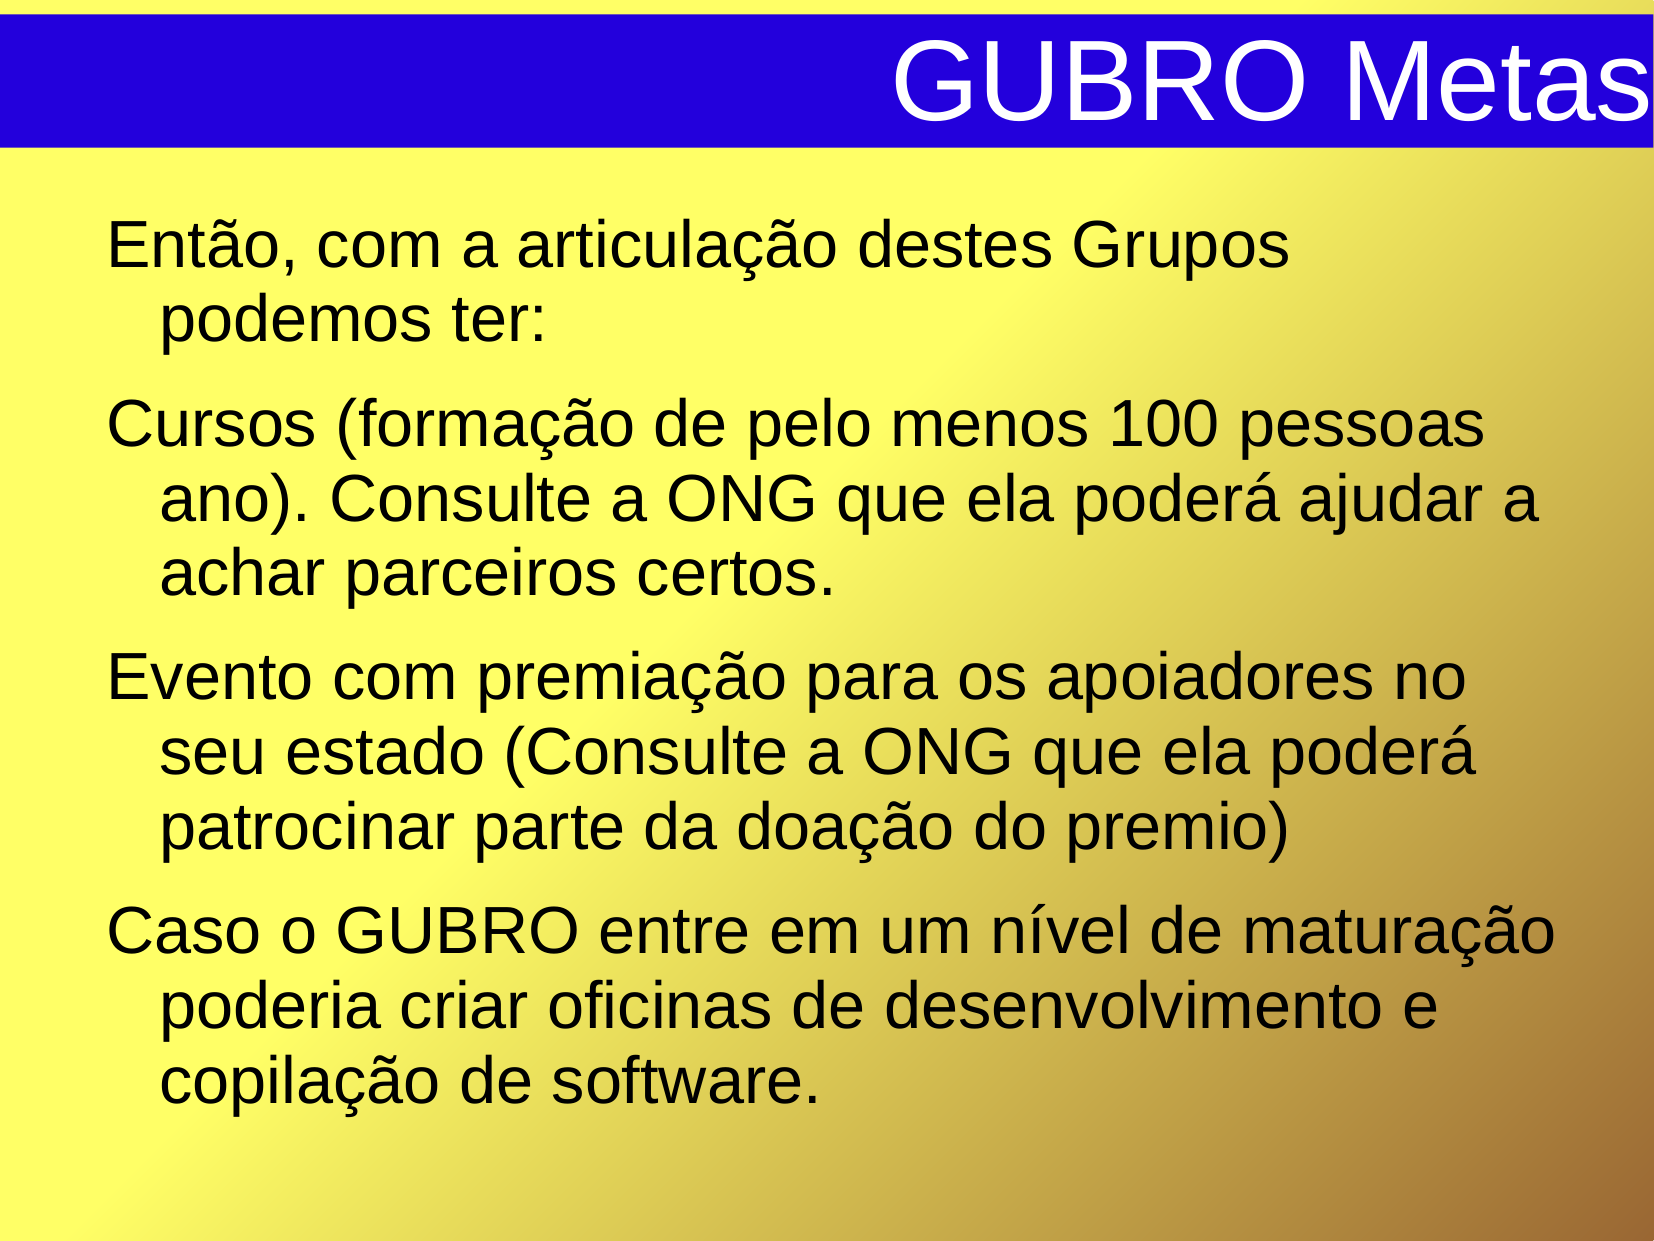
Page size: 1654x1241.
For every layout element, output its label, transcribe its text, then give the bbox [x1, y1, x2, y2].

list Então, com a articulação destes Grupos podemos ter: Cursos (formação de pelo menos 100 pessoas ano). Consulte a ONG que ela poderá ajudar a achar parceiros certos. Evento com premiação para os apoiadores no seu estado (Consulte a ONG que ela poderá patrocinar parte da doação do premio) Caso o GUBRO entre em um nível de maturação poderia criar oficinas de desenvolvimento e copilação de software. [88, 206, 1577, 1112]
title GUBRO Metas [0, 14, 1654, 148]
